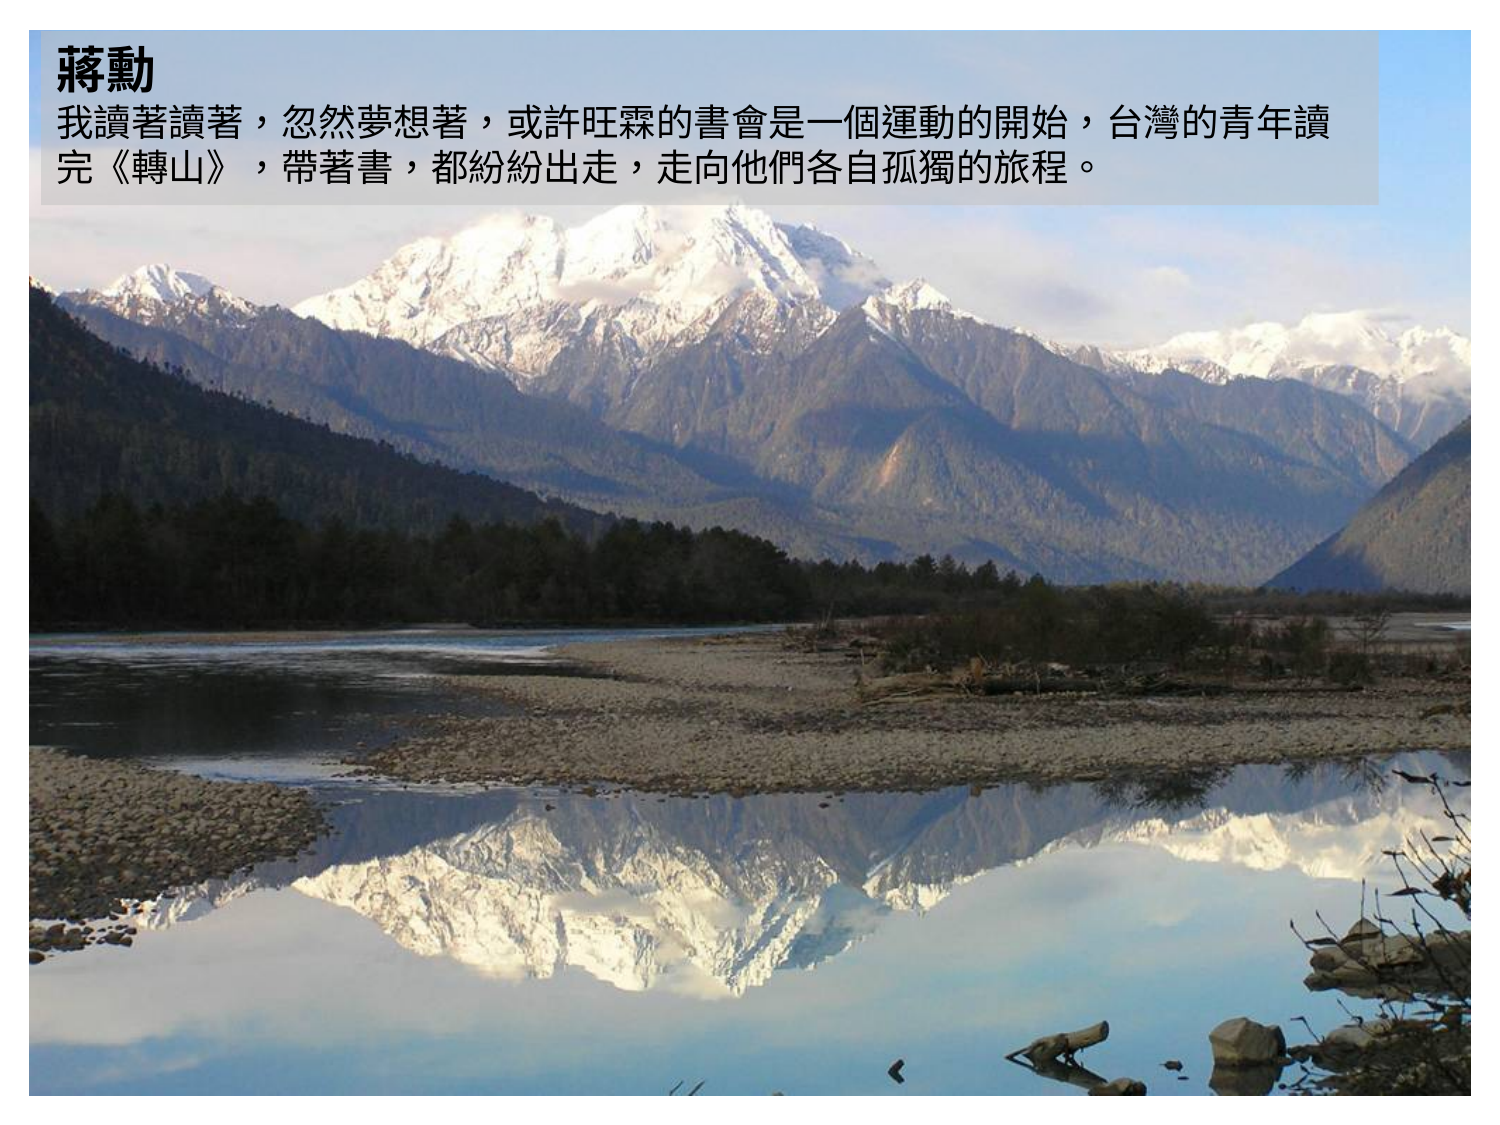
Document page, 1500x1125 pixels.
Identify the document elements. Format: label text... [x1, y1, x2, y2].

picture [29, 31, 1471, 1096]
text_box 蔣勳 我讀著讀著，忽然夢想著，或許旺霖的書會是一個運動的開始，台灣的青年讀完《轉山》，帶著書，都紛紛出走，走向他們各自孤獨的旅程。 [41, 31, 1379, 206]
